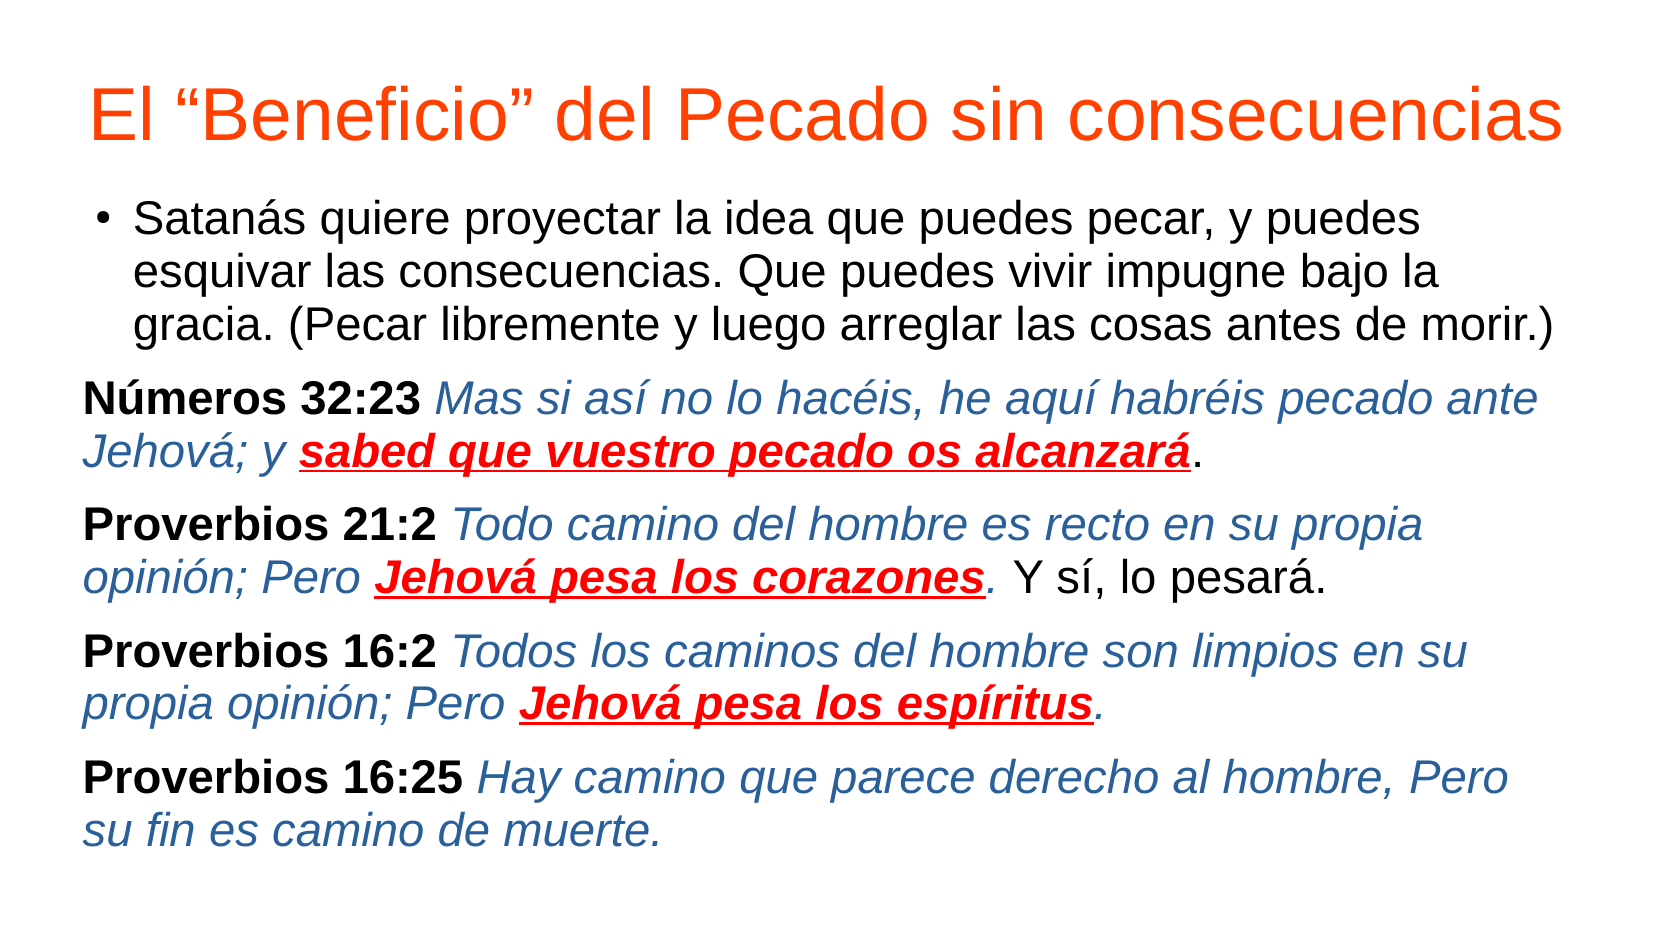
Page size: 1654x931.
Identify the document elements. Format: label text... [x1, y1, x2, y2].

list Satanás quiere proyectar la idea que puedes pecar, y puedes esquivar las consecuencias. Que puedes vivir impugne bajo la gracia. (Pecar libremente y luego arreglar las cosas antes de morir.) Números 32:23 Mas si así no lo hacéis, he aquí habréis pecado ante Jehová; y sabed que vuestro pecado os alcanzará. Proverbios 21:2 Todo camino del hombre es recto en su propia opinión; Pero Jehová pesa los corazones. Y sí, lo pesará. Proverbios 16:2 Todos los caminos del hombre son limpios en su propia opinión; Pero Jehová pesa los espíritus. Proverbios 16:25 Hay camino que parece derecho al hombre, Pero su fin es camino de muerte. [82, 192, 1571, 886]
title El “Beneficio” del Pecado sin consecuencias [82, 37, 1571, 192]
